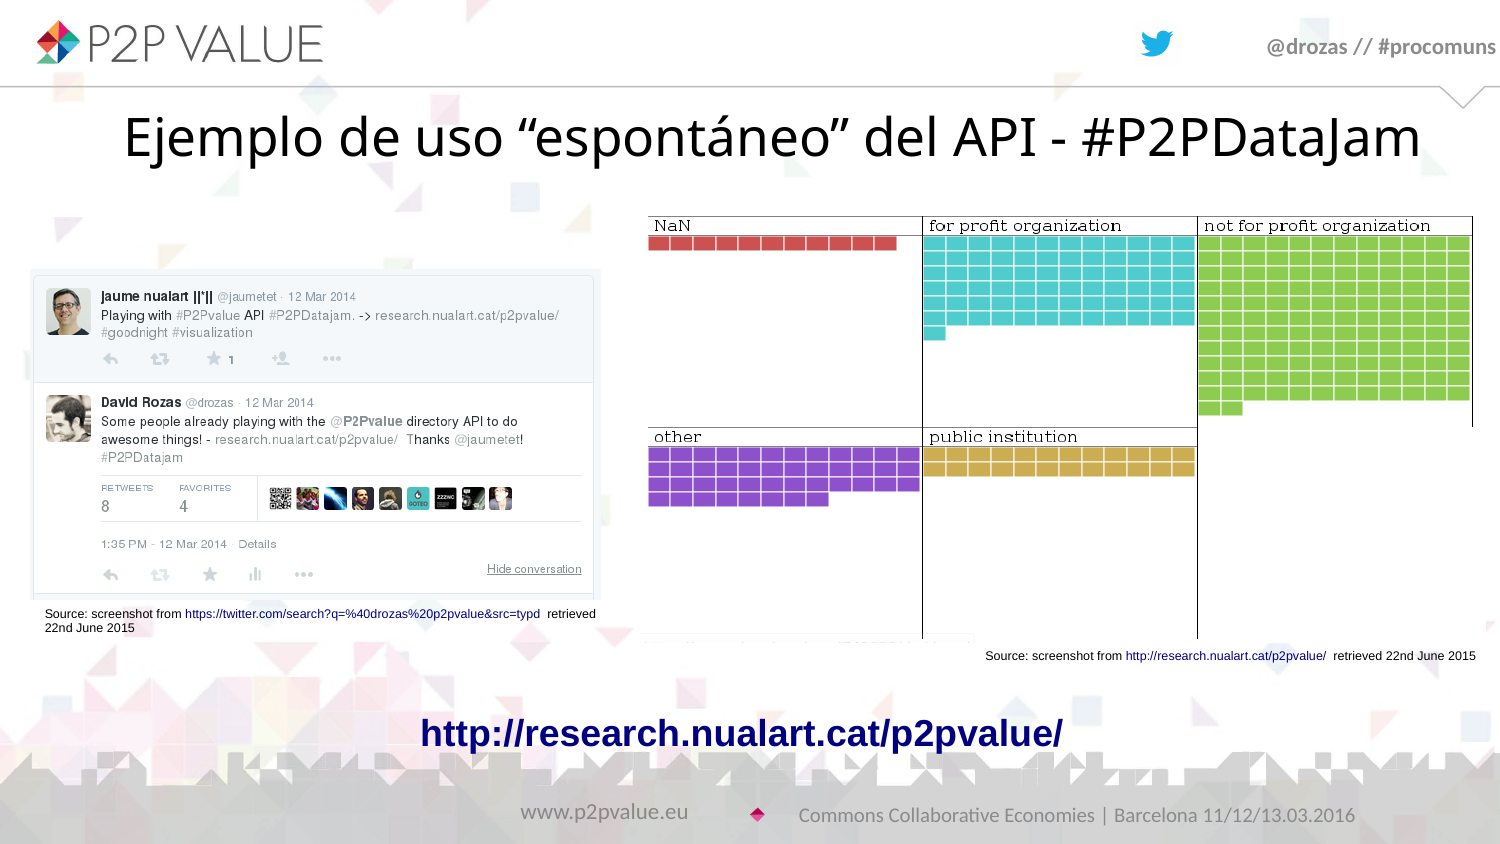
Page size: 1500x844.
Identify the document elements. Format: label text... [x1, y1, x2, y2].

text_box @drozas // #procomuns [1169, 15, 1500, 76]
title Ejemplo de uso “espontáneo” del API - #P2PDataJam [105, 92, 1441, 181]
picture [0, 0, 1500, 844]
text_box Source: screenshot from http://research.nualart.cat/p2pvalue/ retrieved 22nd June 2015 [970, 642, 1500, 686]
text_box Source: screenshot from https://twitter.com/search?q=%40drozas%20p2pvalue&src=typd retrieved 22nd June 2015 [30, 600, 616, 657]
text_box Commons Collaborative Economies | Barcelona 11/12/13.03.2016 [785, 791, 1500, 837]
text_box www.p2pvalue.eu [514, 790, 733, 830]
text_box http://research.nualart.cat/p2pvalue/ [399, 705, 1096, 804]
